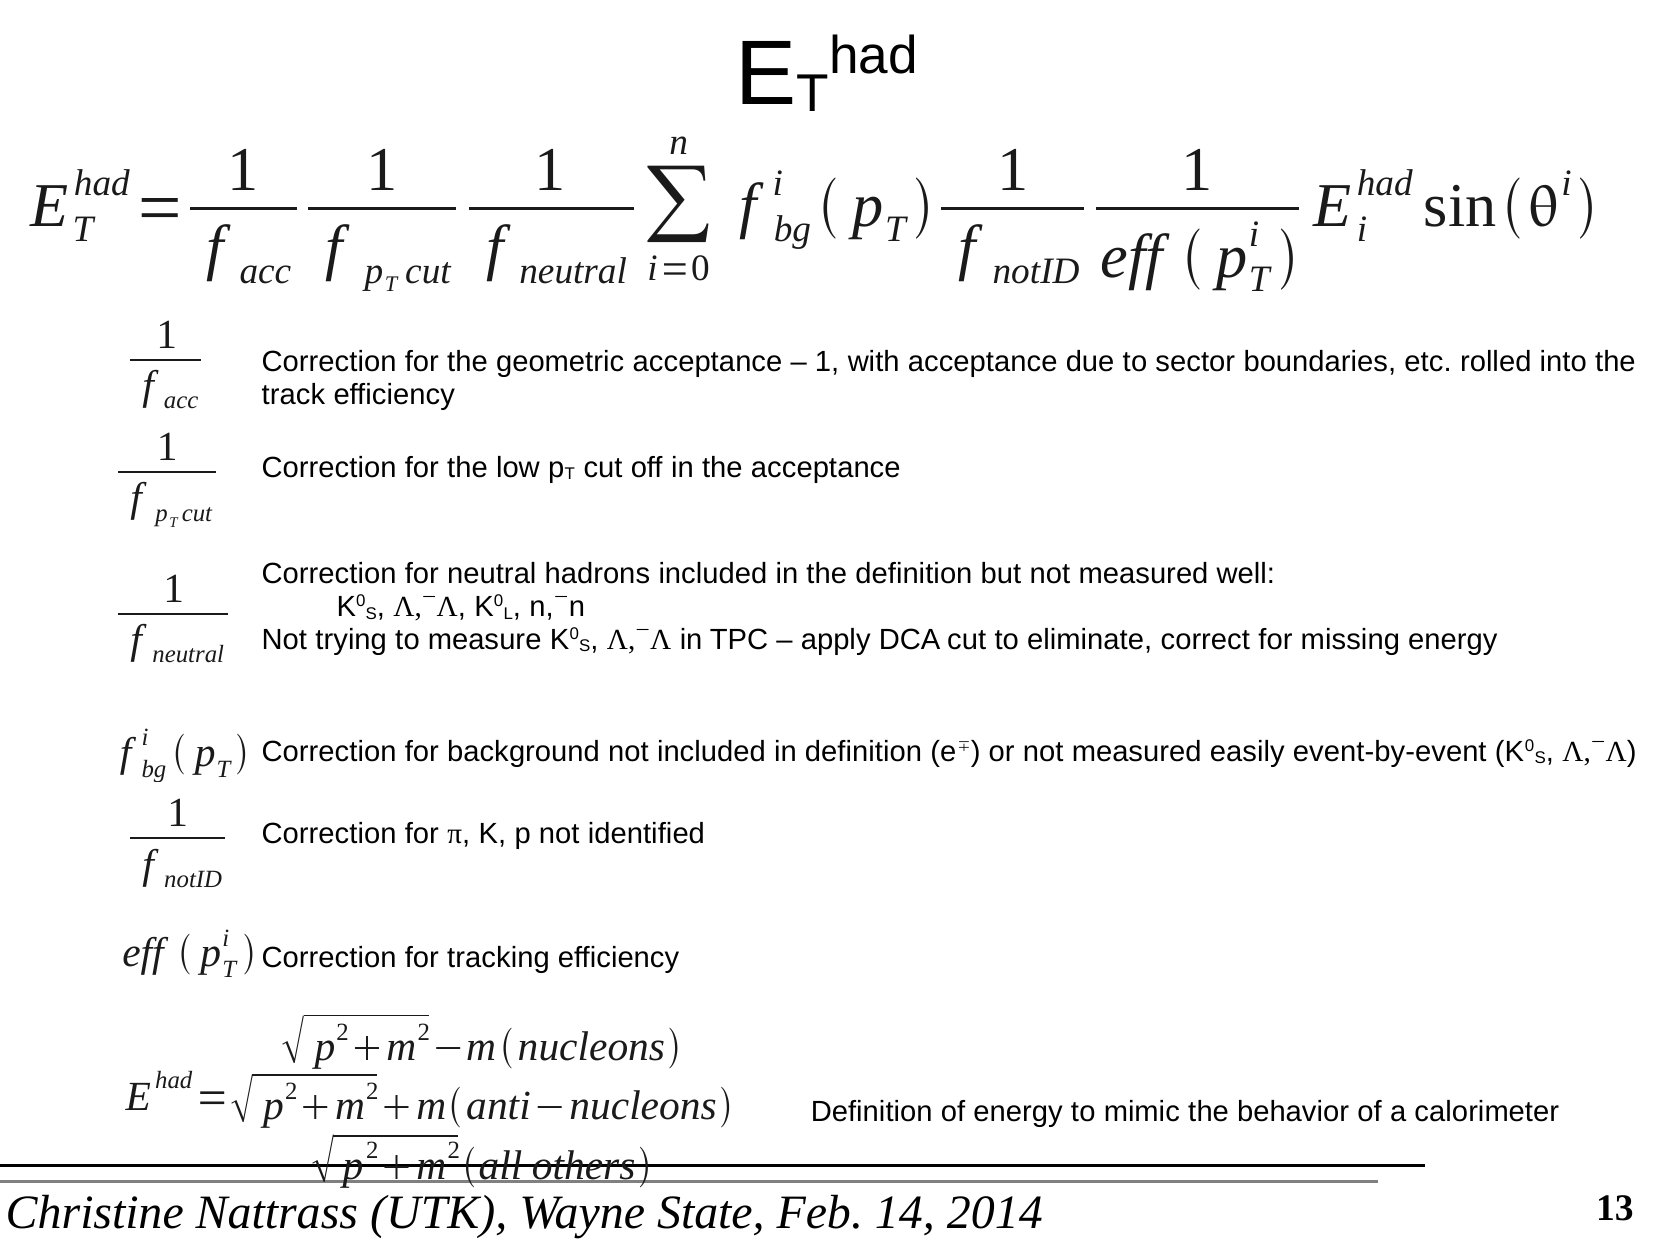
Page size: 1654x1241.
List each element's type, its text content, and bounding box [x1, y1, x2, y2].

text_box Correction for the low pT cut off in the acceptance [246, 443, 1147, 501]
text_box Correction for the geometric acceptance – 1, with acceptance due to sector boundaries, etc. rolled into the track efficiency [246, 337, 1654, 418]
text_box Correction for background not included in definition (e∓) or not measured easily event-by-event (K0S, Λ,`Λ) [246, 727, 1654, 788]
chart [121, 788, 234, 893]
chart [121, 310, 210, 415]
chart [19, 121, 1602, 301]
chart [110, 564, 237, 669]
chart [104, 724, 256, 782]
chart [116, 1013, 739, 1191]
text_box Correction for π, K, p not identified [246, 809, 997, 858]
title EThad [82, 0, 1571, 121]
text_box Correction for neutral hadrons included in the definition but not measured well: K0S, Λ,`Λ, K0L, n,`n Not trying to measure K0S, Λ,`Λ in TPC – apply DCA cut to eliminate, correct for missing energy [246, 550, 1636, 689]
text_box Correction for tracking efficiency [246, 933, 997, 982]
text_box Definition of energy to mimic the behavior of a calorimeter [796, 1087, 1613, 1136]
chart [110, 422, 225, 531]
chart [116, 924, 261, 983]
